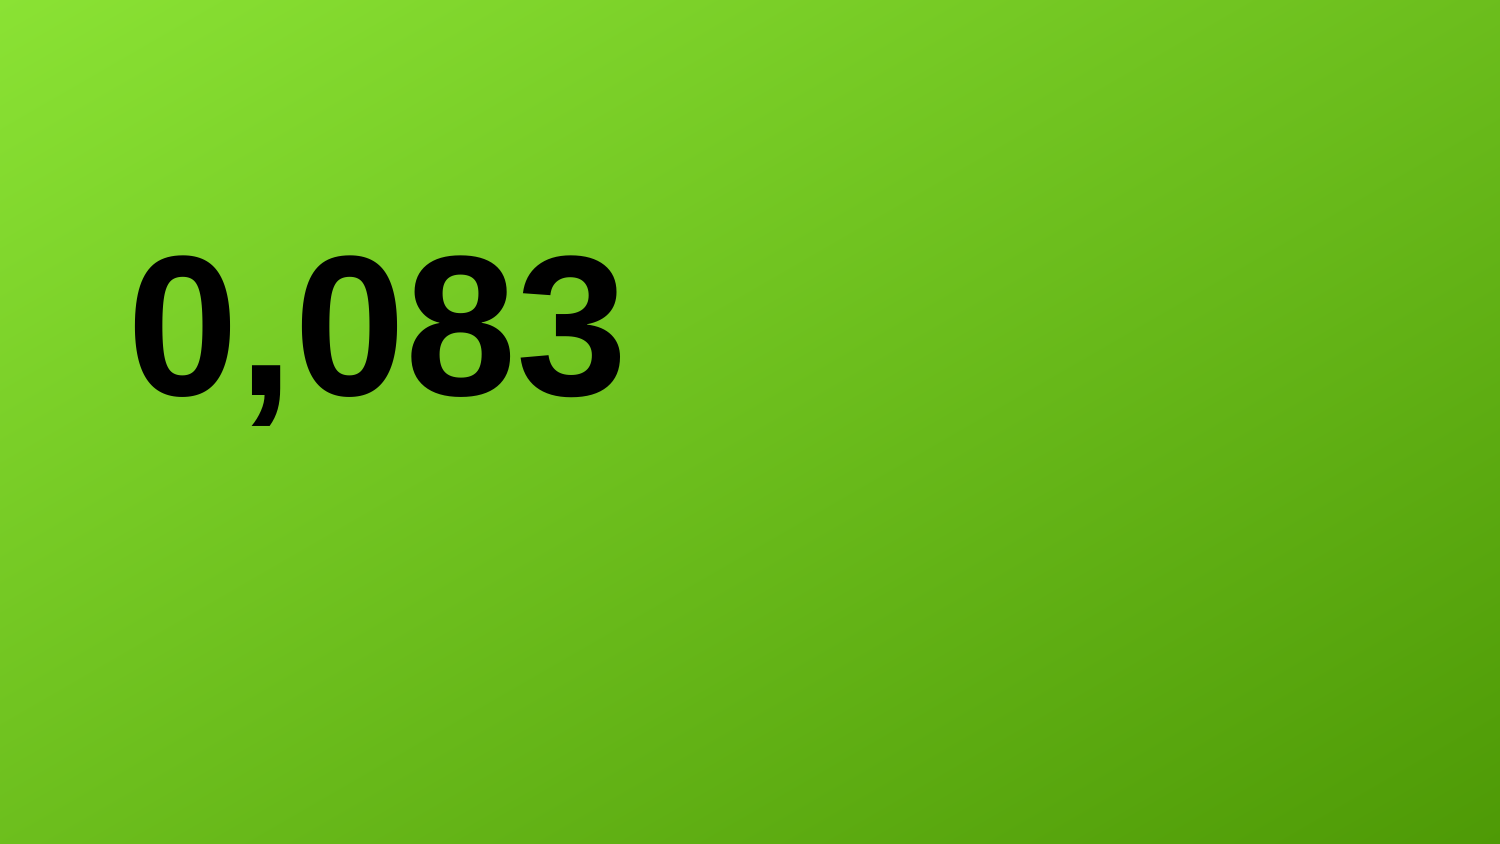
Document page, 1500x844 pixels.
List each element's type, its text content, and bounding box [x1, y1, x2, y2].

title 0,083 [112, 259, 1388, 450]
